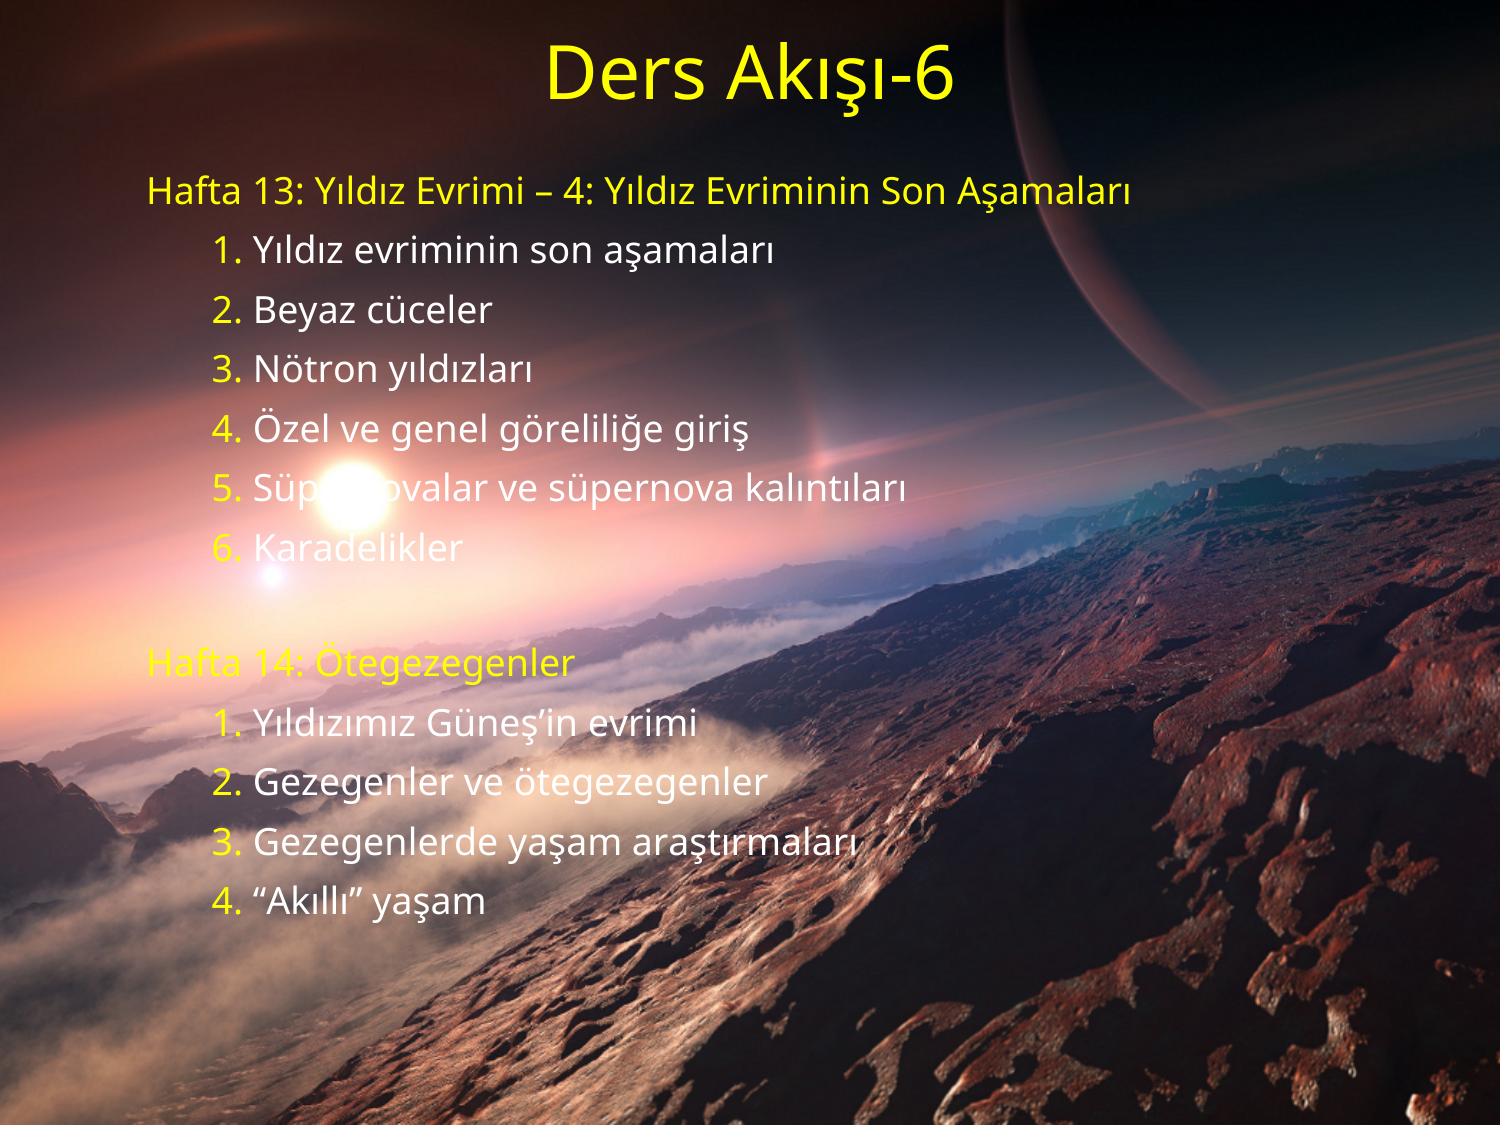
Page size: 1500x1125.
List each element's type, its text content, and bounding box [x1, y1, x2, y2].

title Ders Akışı-6 [75, 3, 1426, 136]
list Hafta 13: Yıldız Evrimi – 4: Yıldız Evriminin Son Aşamaları 1. Yıldız evriminin son aşamaları 2. Beyaz cüceler 3. Nötron yıldızları 4. Özel ve genel göreliliğe giriş 5. Süpernovalar ve süpernova kalıntıları 6. Karadelikler [75, 168, 1426, 601]
picture [0, 0, 1500, 1125]
list Hafta 14: Ötegezegenler 1. Yıldızımız Güneş’in evrimi 2. Gezegenler ve ötegezegenler 3. Gezegenlerde yaşam araştırmaları 4. “Akıllı” yaşam [75, 640, 1426, 884]
